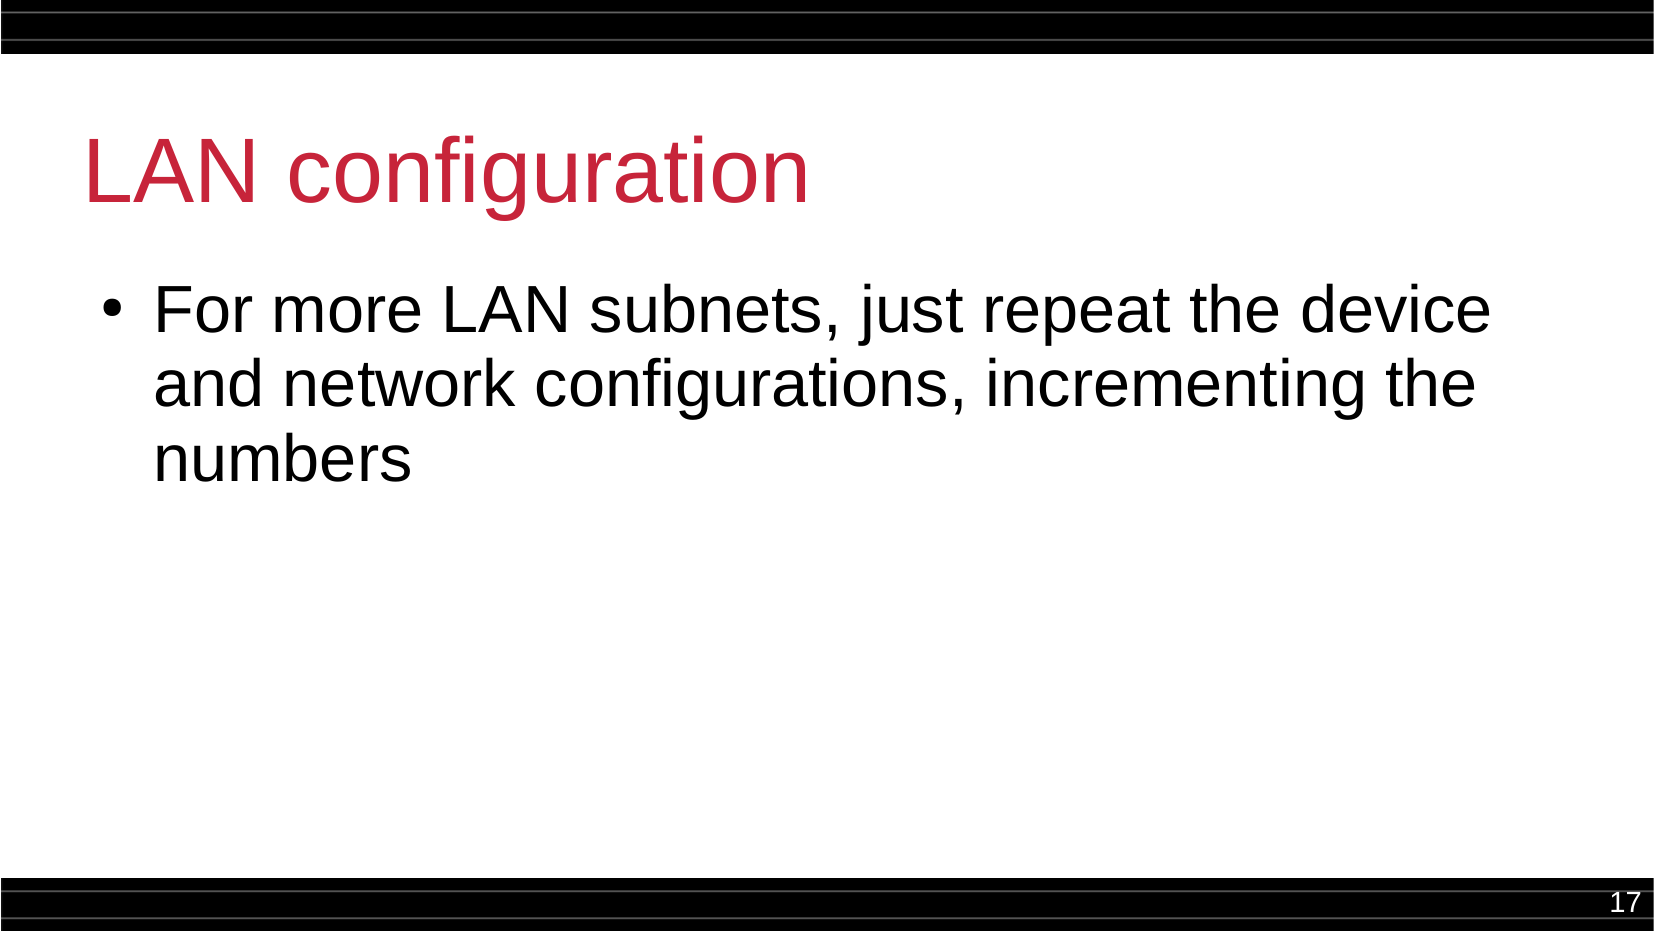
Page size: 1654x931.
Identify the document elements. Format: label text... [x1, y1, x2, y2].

picture [1, 878, 1654, 931]
title LAN configuration [82, 92, 1571, 249]
list For more LAN subnets, just repeat the device and network configurations, incrementing the numbers [82, 271, 1571, 851]
picture [1, 0, 1654, 54]
